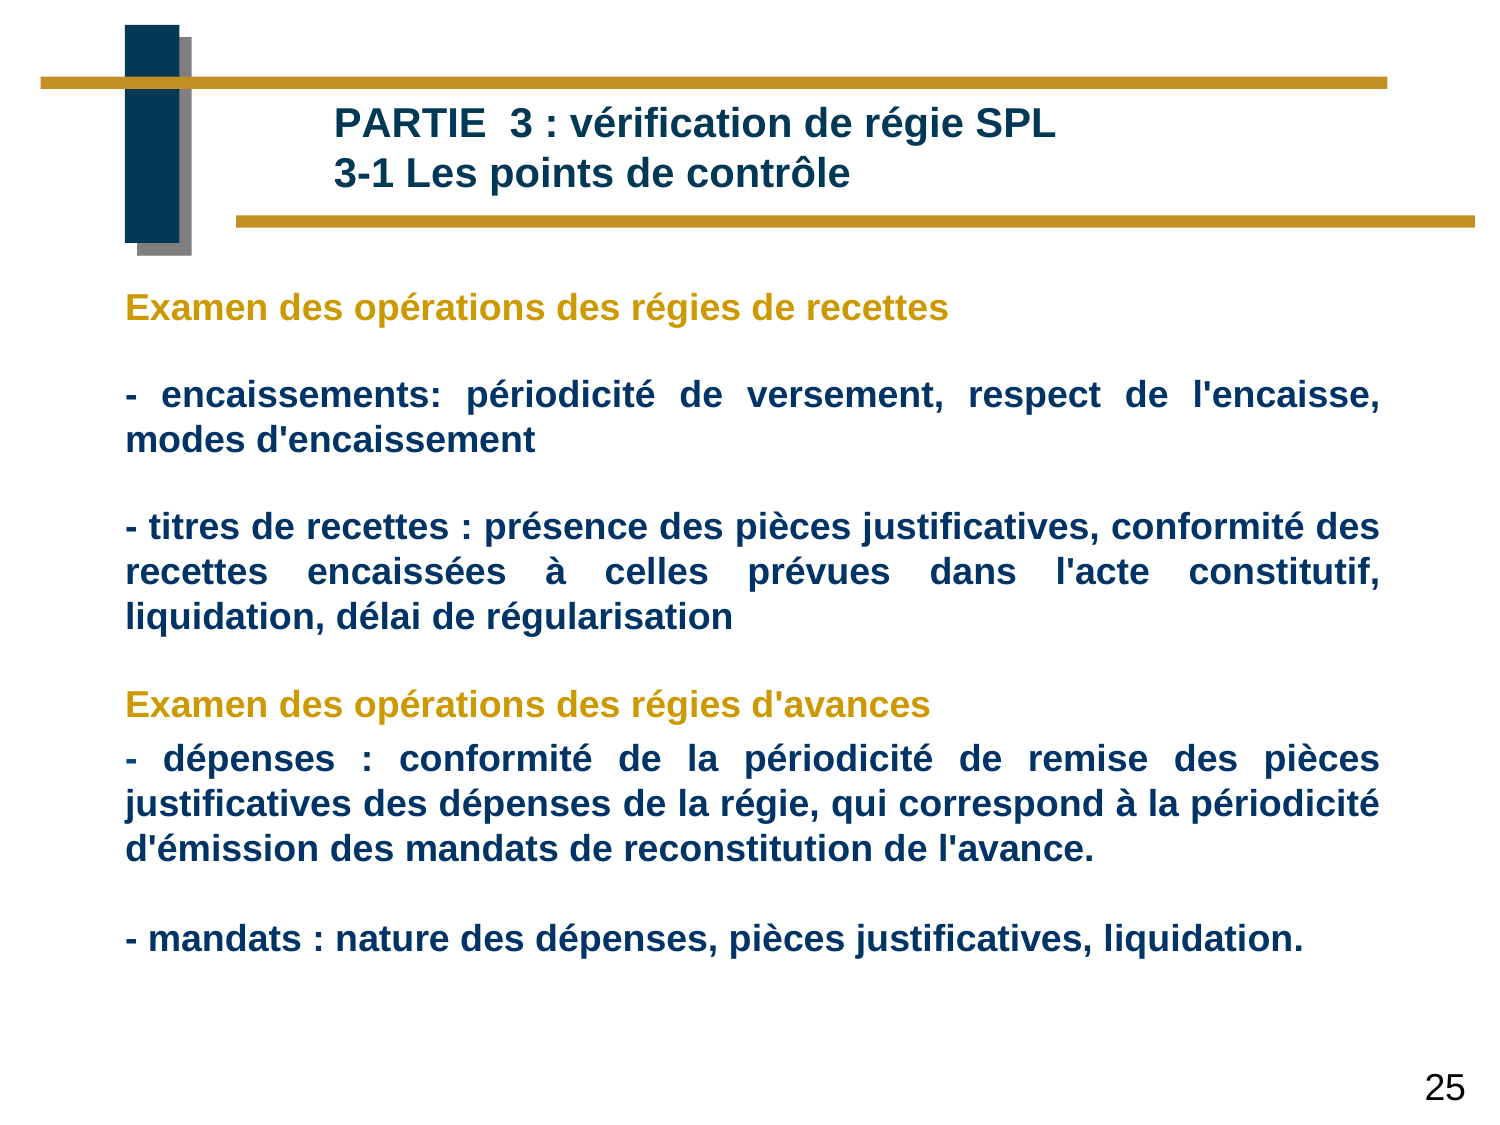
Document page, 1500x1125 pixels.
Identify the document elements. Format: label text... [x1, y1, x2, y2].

text_box [124, 24, 180, 68]
list 25 [1252, 1062, 1489, 1125]
text_box [40, 76, 121, 89]
text_box [236, 215, 318, 228]
text_box PARTIE 3 : vérification de régie SPL 3-1 Les points de contrôle [318, 179, 1316, 249]
title [121, 68, 1438, 179]
text_box [1316, 215, 1475, 228]
list Examen des opérations des régies de recettes - encaissements: périodicité de versement, respect de l'encaisse, modes d'encaissement - titres de recettes : présence des pièces justificatives, conformité des recettes encaissées à celles prévues dans l'acte constitutif, liquidation, délai de régularisation Examen des opérations des régies d'avances - dépenses : conformité de la périodicité de remise des pièces justificatives des dépenses de la régie, qui correspond à la périodicité d'émission des mandats de reconstitution de l'avance. - mandats : nature des dépenses, pièces justificatives, liquidation. [125, 282, 1382, 1125]
text_box [124, 179, 180, 243]
